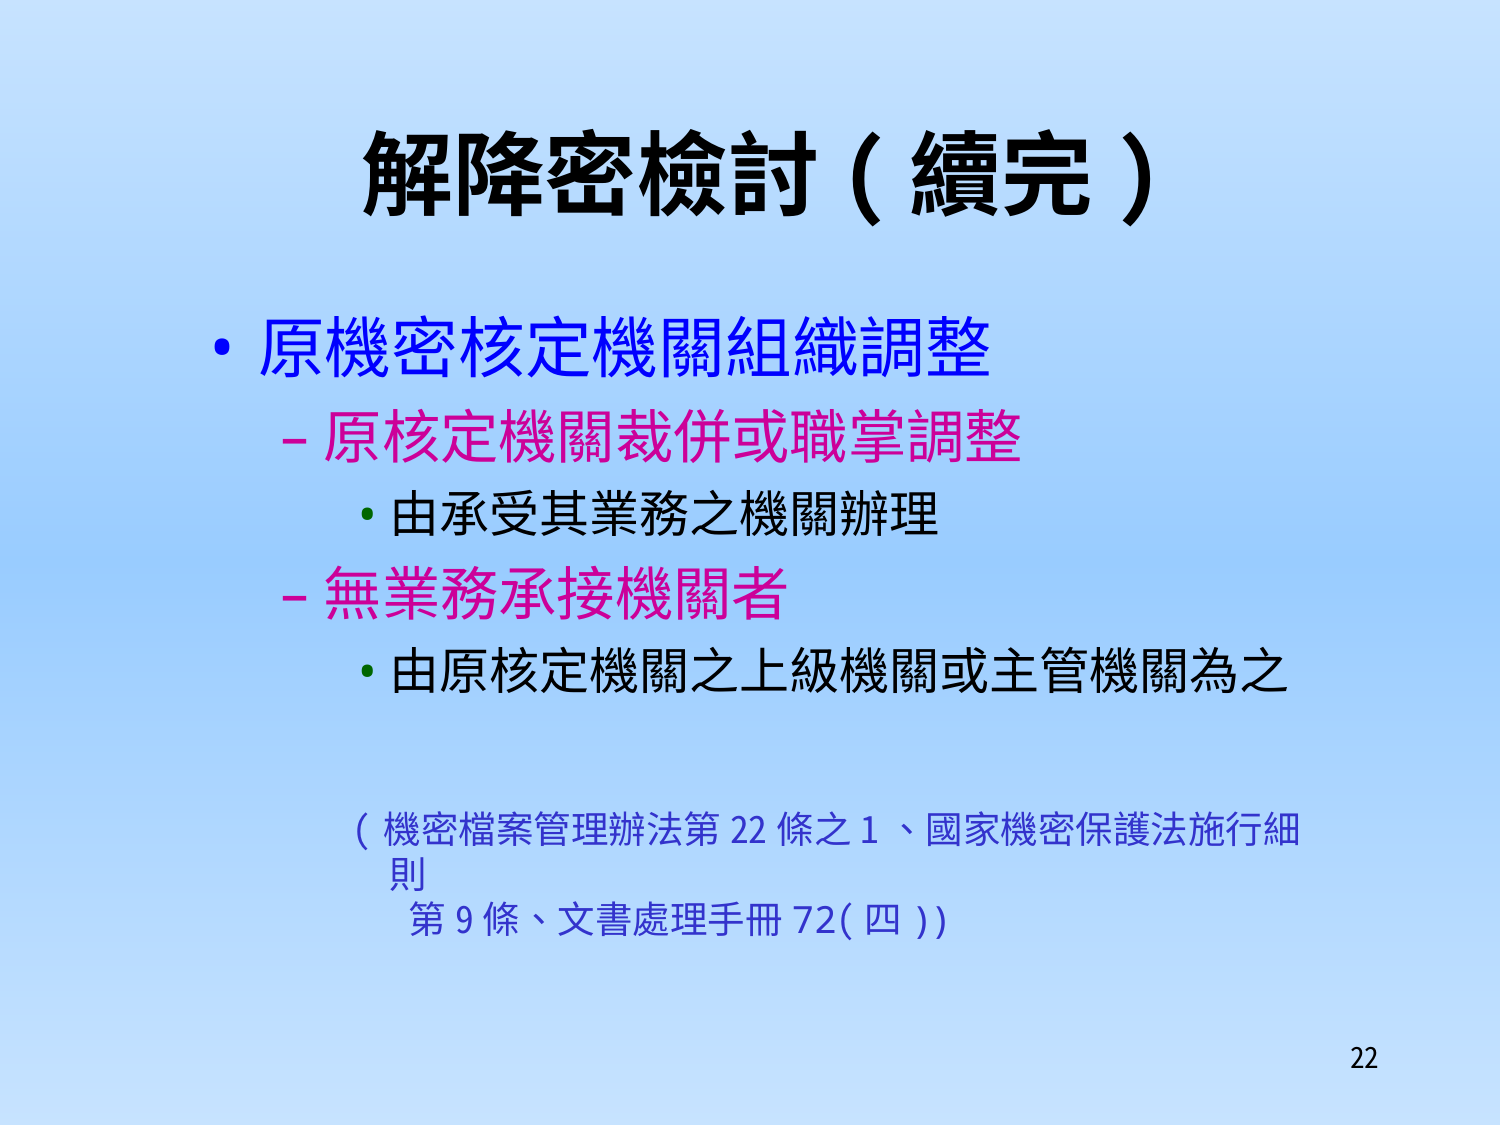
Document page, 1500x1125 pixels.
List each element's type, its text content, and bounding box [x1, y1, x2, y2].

title 解降密檢討(續完) [123, 78, 1399, 266]
list 原機密核定機關組織調整 原核定機關裁併或職掌調整 由承受其業務之機關辦理 無業務承接機關者 由原核定機關之上級機關或主管機關為之 (機密檔案管理辦法第22條之1、國家機密保護法施行細則 第9條、文書處理手冊72(四)) [194, 290, 1331, 1035]
text_box <編號> [1074, 1025, 1388, 1101]
